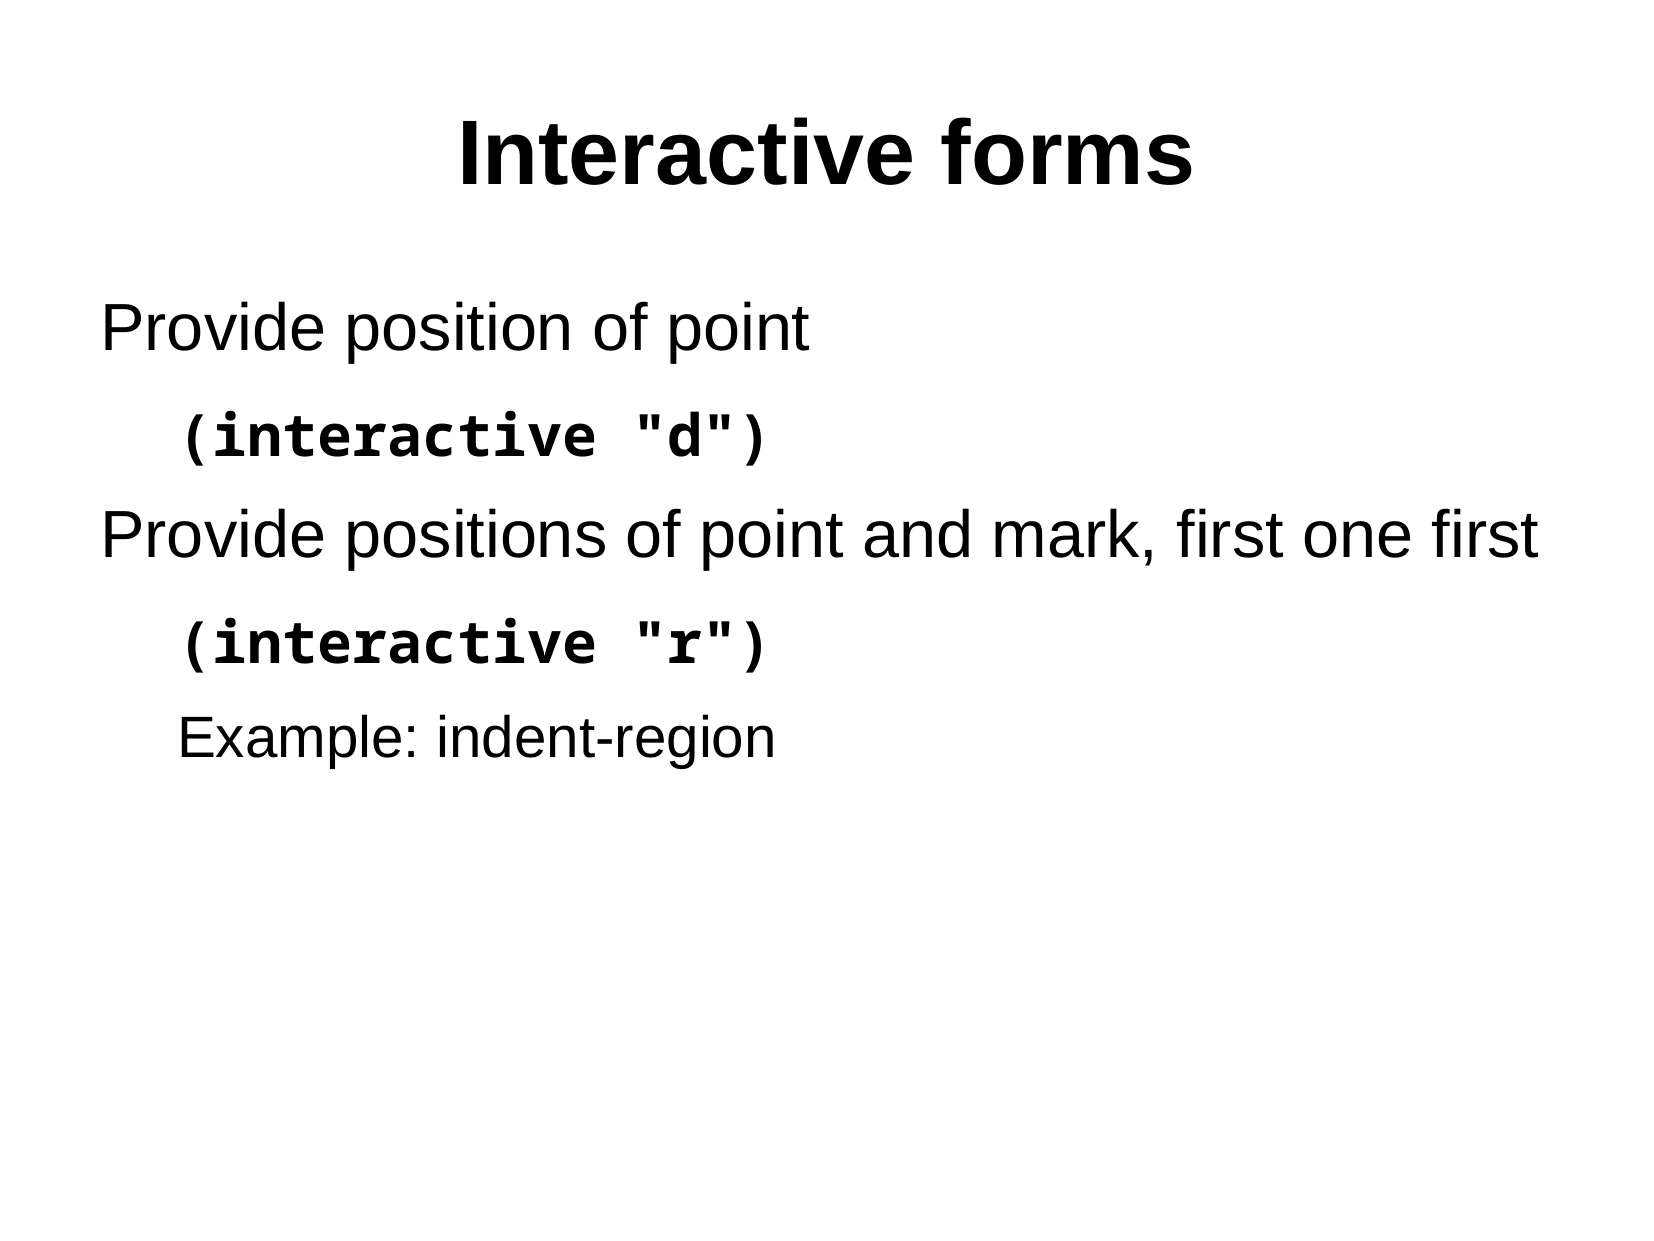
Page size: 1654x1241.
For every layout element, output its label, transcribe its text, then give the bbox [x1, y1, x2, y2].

title Interactive forms [82, 56, 1571, 250]
list Provide position of point (interactive "d") Provide positions of point and mark, first one first (interactive "r") Example: indent-region [82, 290, 1571, 1094]
